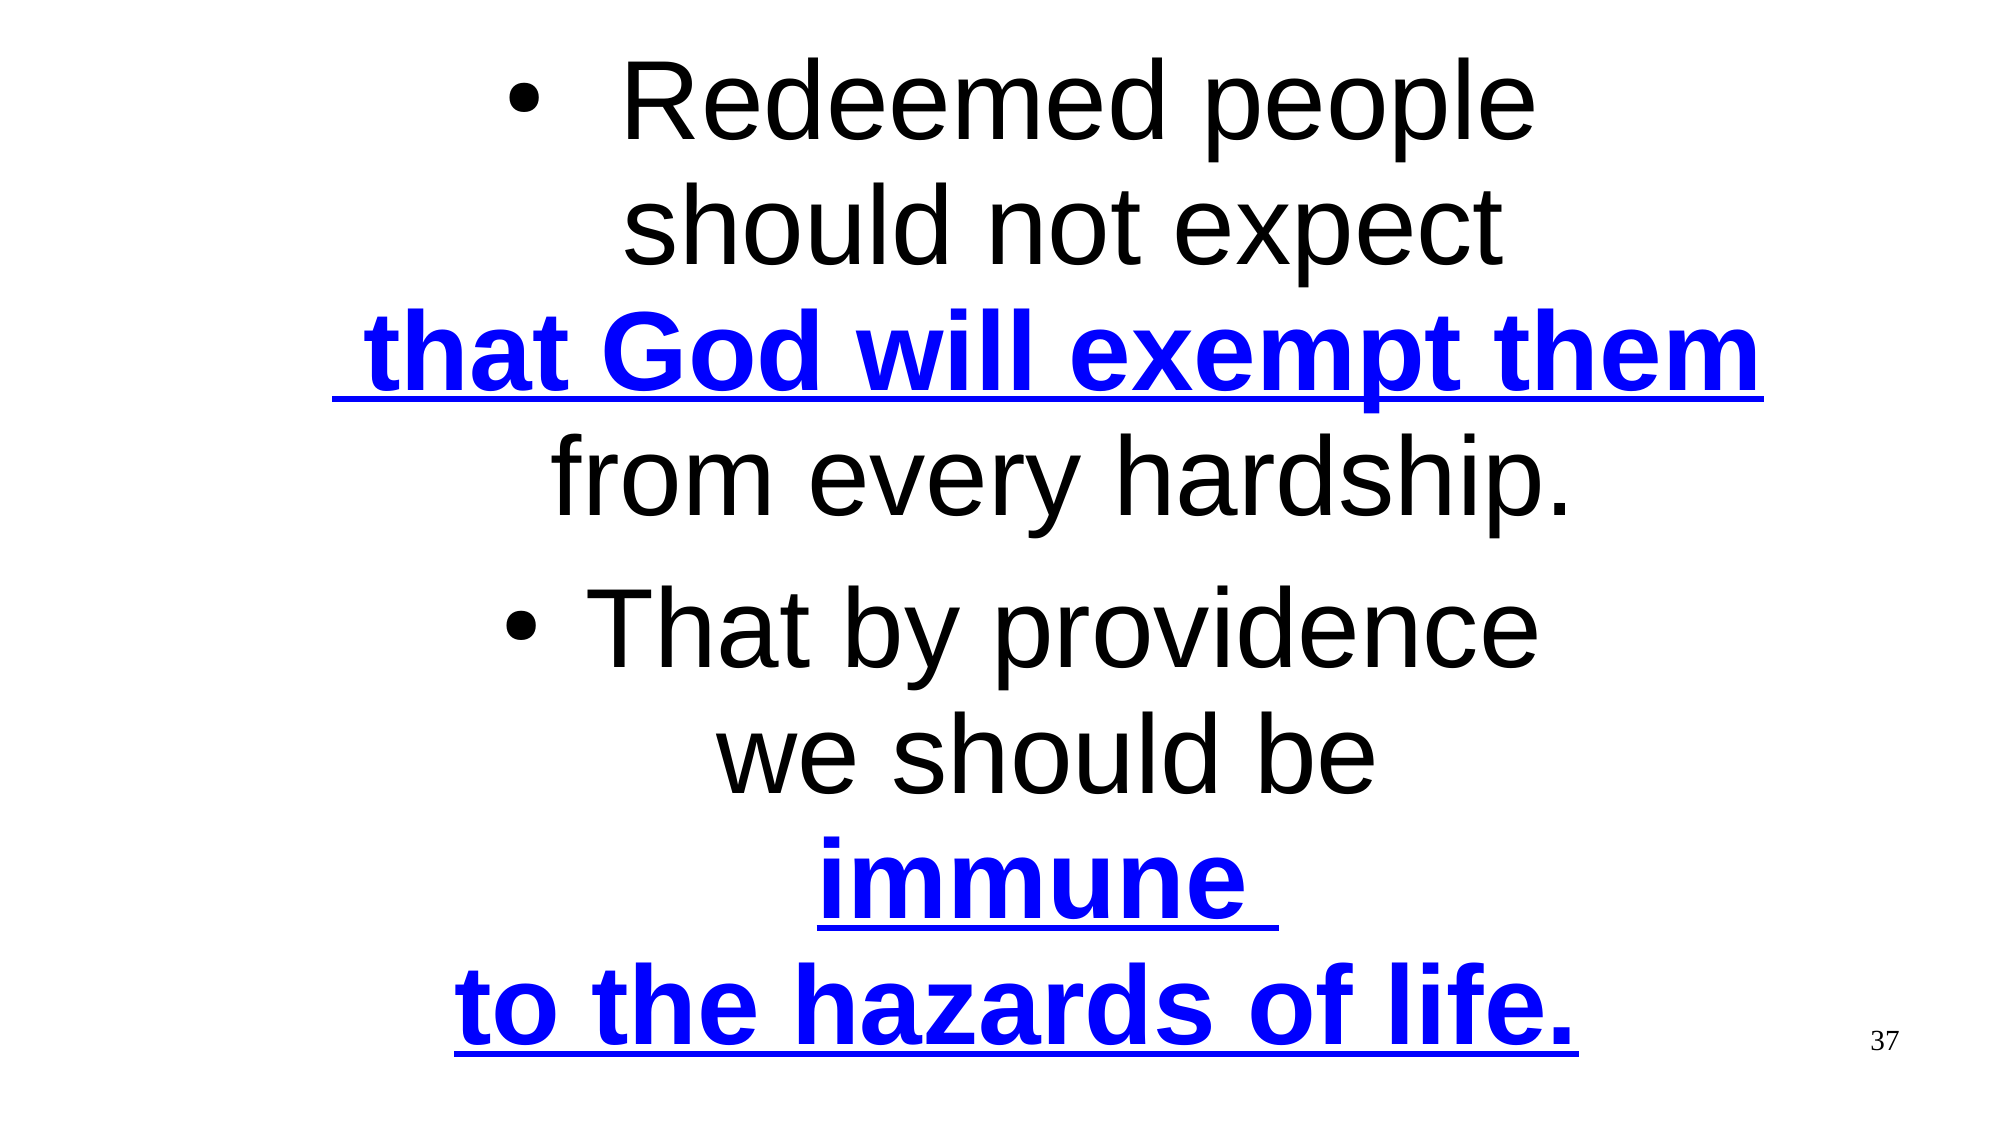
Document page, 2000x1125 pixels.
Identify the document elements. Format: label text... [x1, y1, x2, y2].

list Redeemed people should not expect that God will exempt them from every hardship. That by providence we should be immune to the hazards of life. [37, 37, 1988, 1088]
